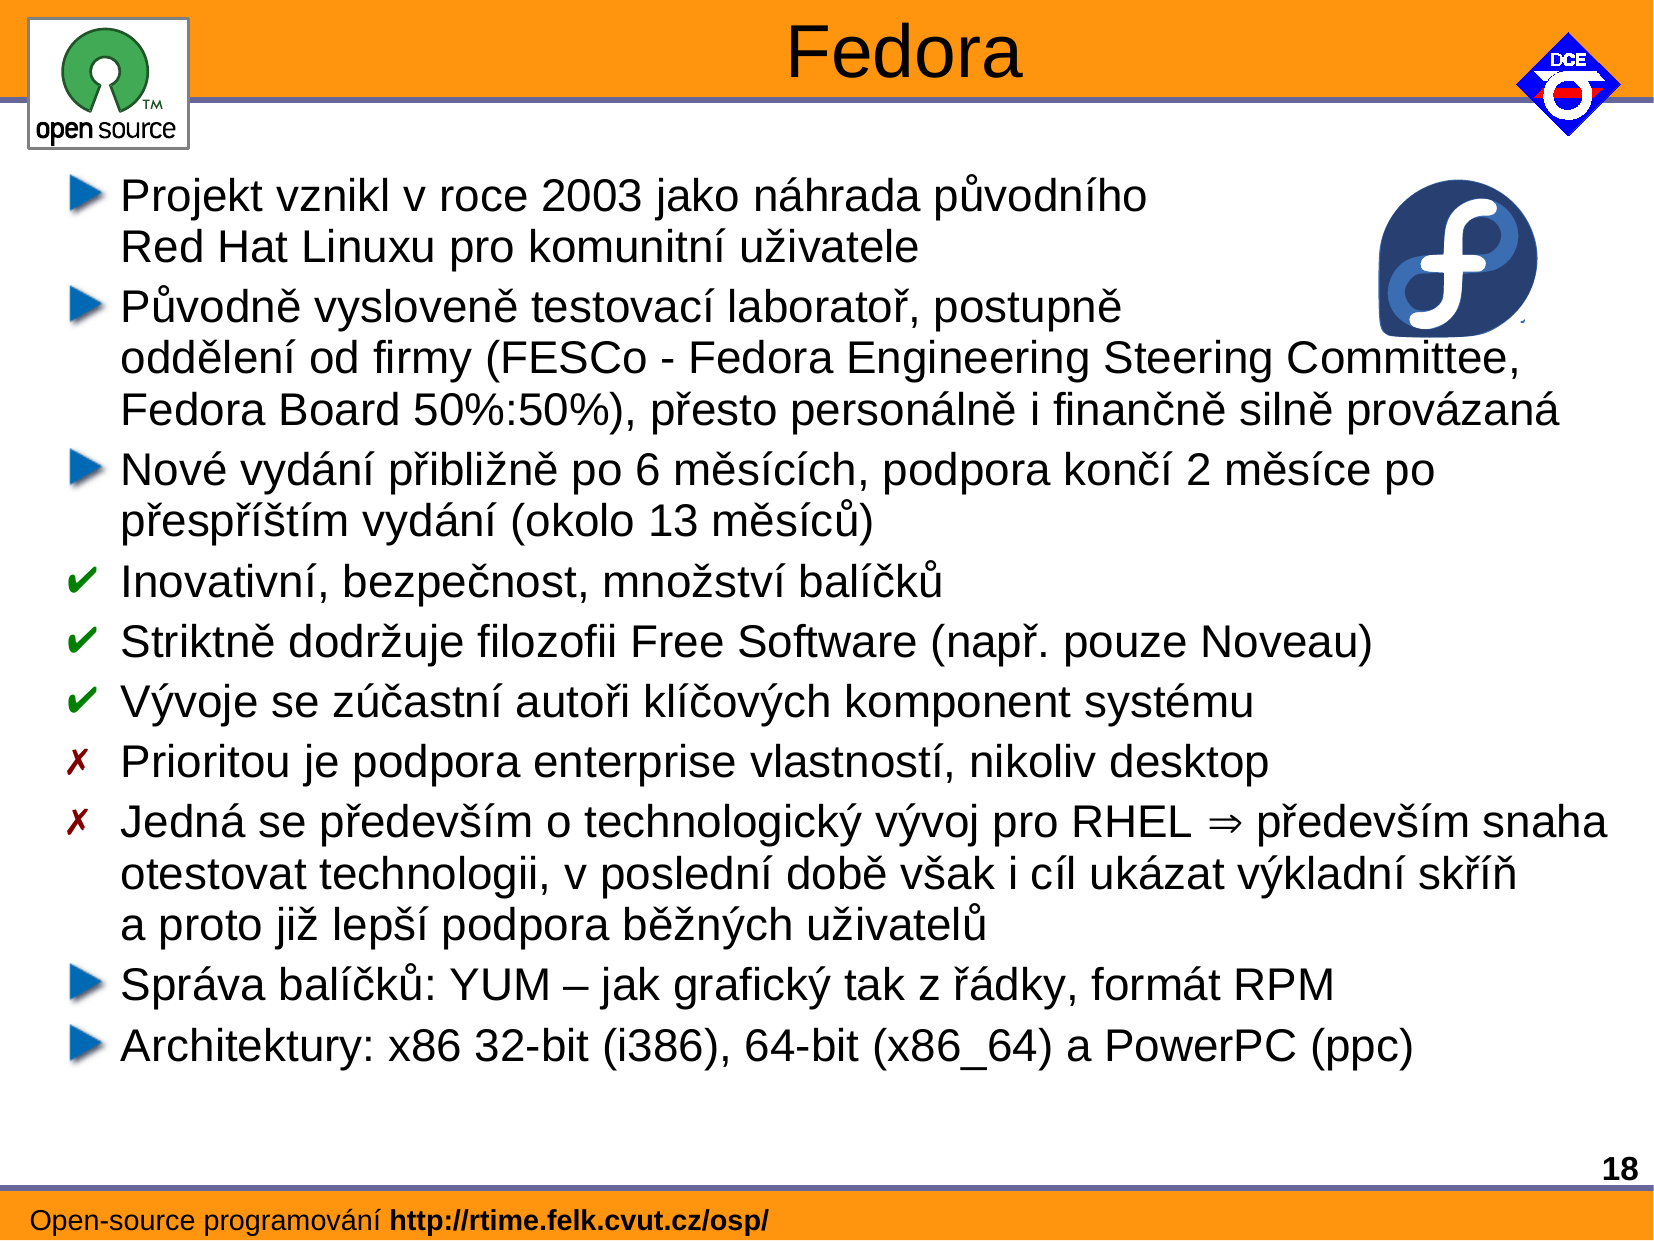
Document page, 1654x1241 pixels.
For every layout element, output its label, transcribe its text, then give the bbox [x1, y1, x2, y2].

list Projekt vznikl v roce 2003 jako náhrada původního Red Hat Linuxu pro komunitní uživatele Původně vysloveně testovací laboratoř, postupně oddělení od firmy (FESCo - Fedora Engineering Steering Committee, Fedora Board 50%:50%), přesto personálně i finančně silně provázaná Nové vydání přibližně po 6 měsících, podpora končí 2 měsíce po přespříštím vydání (okolo 13 měsíců) Inovativní, bezpečnost, množství balíčků Striktně dodržuje filozofii Free Software (např. pouze Noveau) Vývoje se zúčastní autoři klíčových komponent systému Prioritou je podpora enterprise vlastností, nikoliv desktop Jedná se především o technologický vývoj pro RHEL  především snaha otestovat technologii, v poslední době však i cíl ukázat výkladní skříň a proto již lepší podpora běžných uživatelů Správa balíčků: YUM – jak grafický tak z řádky, formát RPM Architektury: x86 32-bit (i386), 64-bit (x86_64) a PowerPC (ppc) [49, 169, 1613, 1164]
text_box [1378, 179, 1538, 338]
title Fedora [178, 4, 1631, 98]
